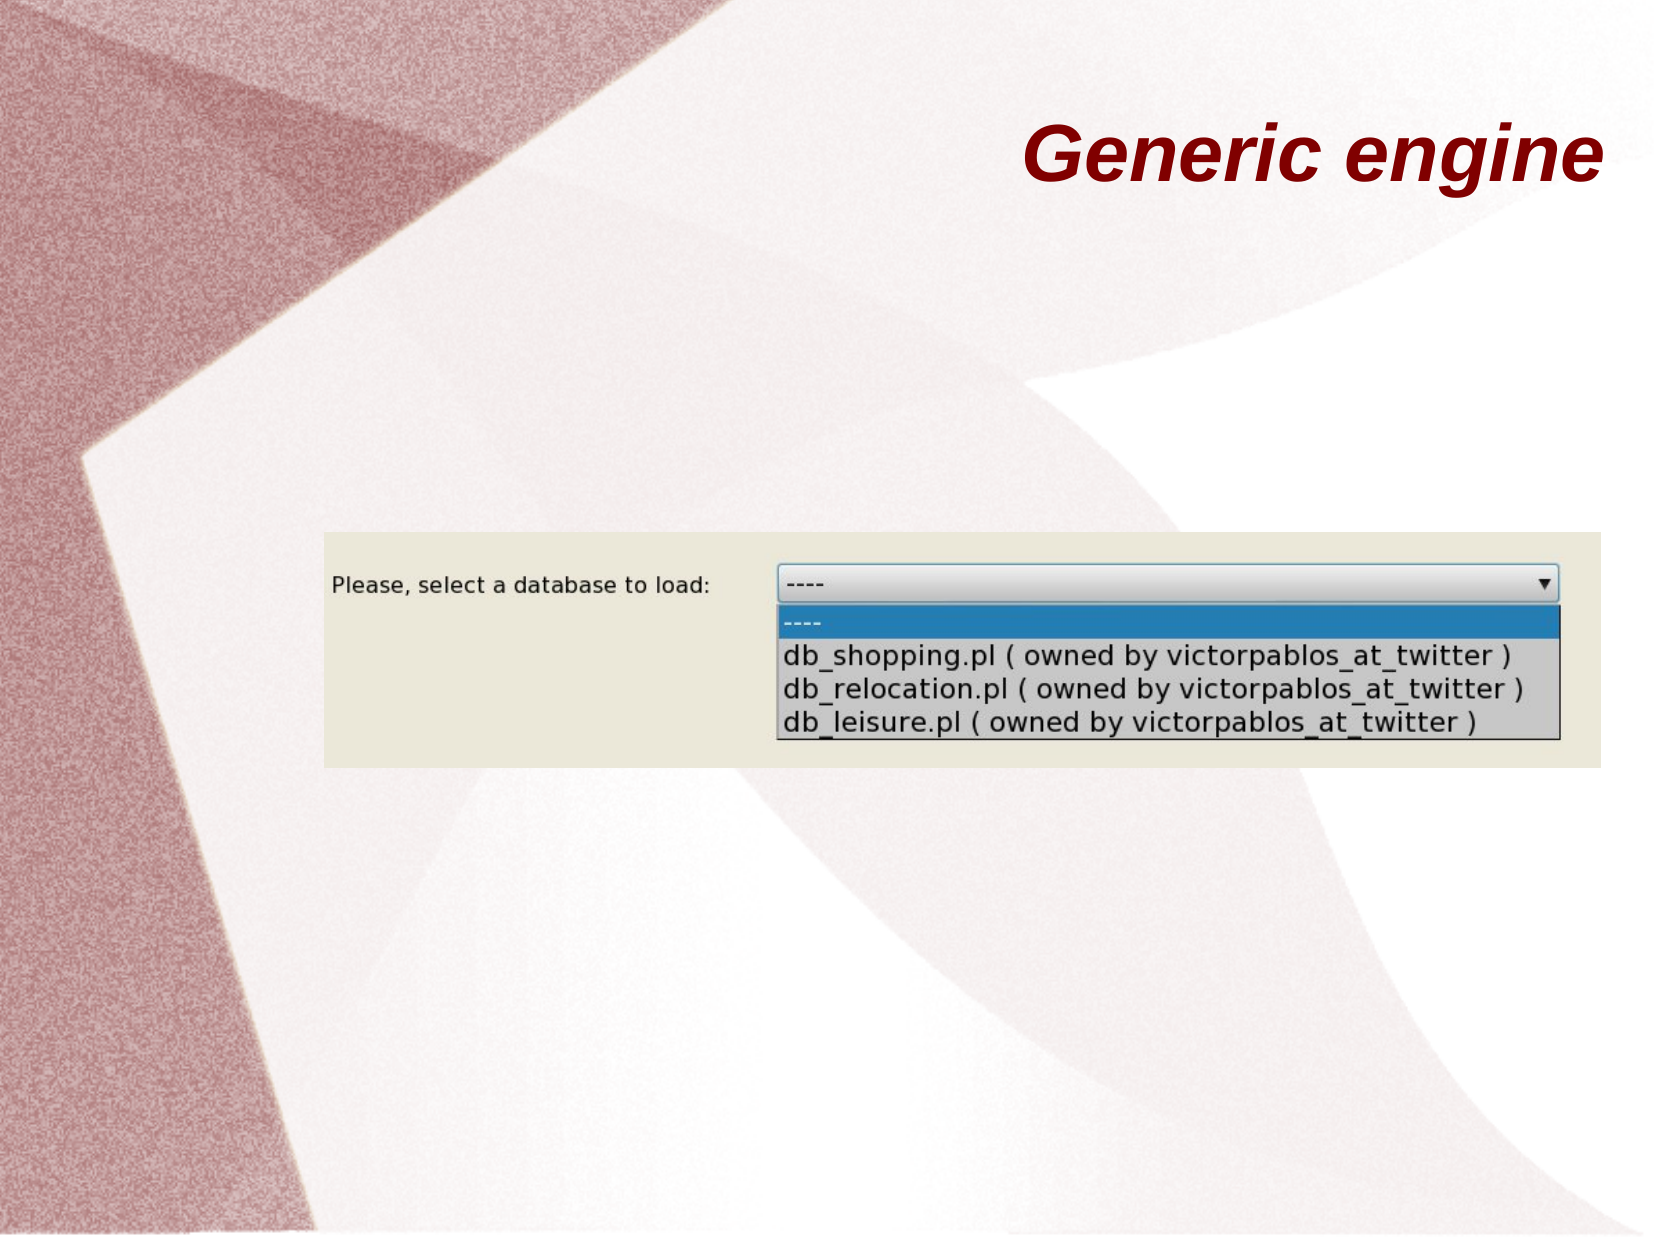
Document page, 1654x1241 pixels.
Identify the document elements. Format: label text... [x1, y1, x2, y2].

title Generic engine [596, 49, 1607, 257]
picture [0, 0, 1654, 1241]
